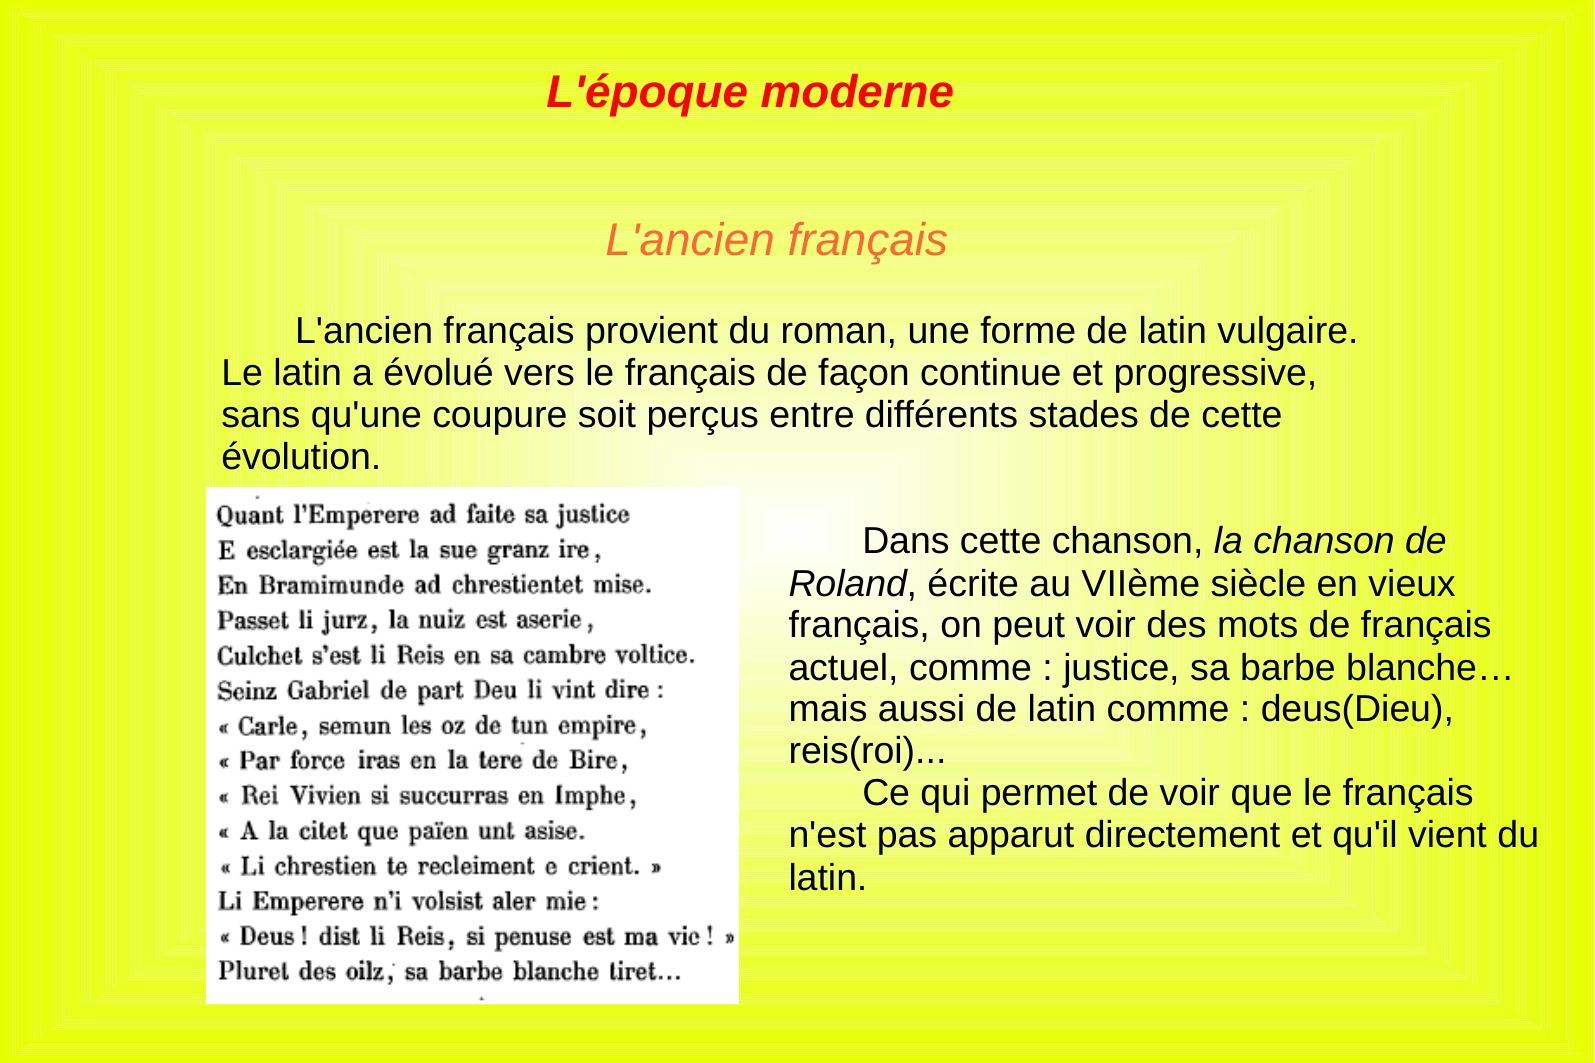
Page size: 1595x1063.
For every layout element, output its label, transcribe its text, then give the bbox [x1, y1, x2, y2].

picture [206, 487, 739, 1004]
text_box L'époque moderne [531, 59, 1152, 148]
text_box L'ancien français [590, 206, 1418, 273]
text_box L'ancien français provient du roman, une forme de latin vulgaire. Le latin a évolué vers le français de façon continue et progressive, sans qu'une coupure soit perçus entre différents stades de cette évolution. [206, 301, 1388, 485]
text_box Dans cette chanson, la chanson de Roland, écrite au VIIème siècle en vieux français, on peut voir des mots de français actuel, comme : justice, sa barbe blanche… mais aussi de latin comme : deus(Dieu), reis(roi)... Ce qui permet de voir que le français n'est pas apparut directement et qu'il vient du latin. [773, 512, 1571, 906]
